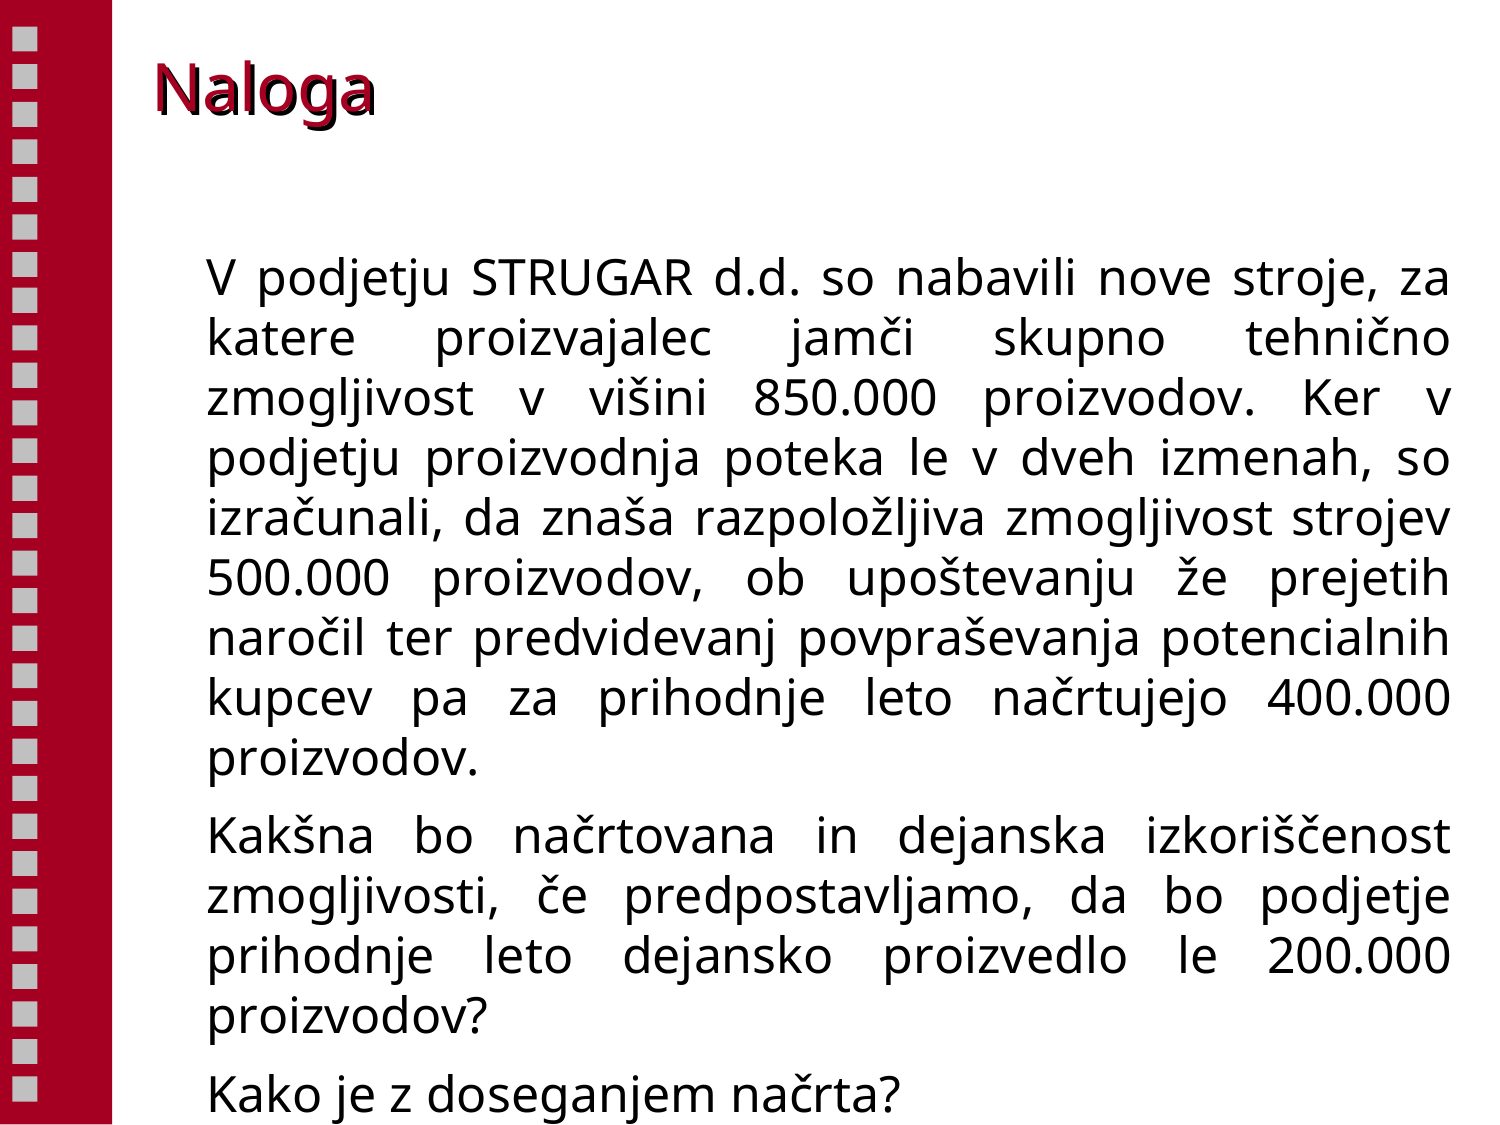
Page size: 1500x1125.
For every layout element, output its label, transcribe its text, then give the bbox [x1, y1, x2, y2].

title Naloga [136, 30, 1412, 140]
list V podjetju STRUGAR d.d. so nabavili nove stroje, za katere proizvajalec jamči skupno tehnično zmogljivost v višini 850.000 proizvodov. Ker v podjetju proizvodnja poteka le v dveh izmenah, so izračunali, da znaša razpoložljiva zmogljivost strojev 500.000 proizvodov, ob upoštevanju že prejetih naročil ter predvidevanj povpraševanja potencialnih kupcev pa za prihodnje leto načrtujejo 400.000 proizvodov. Kakšna bo načrtovana in dejanska izkoriščenost zmogljivosti, če predpostavljamo, da bo podjetje prihodnje leto dejansko proizvedlo le 200.000 proizvodov? Kako je z doseganjem načrta? [135, 237, 1467, 1012]
